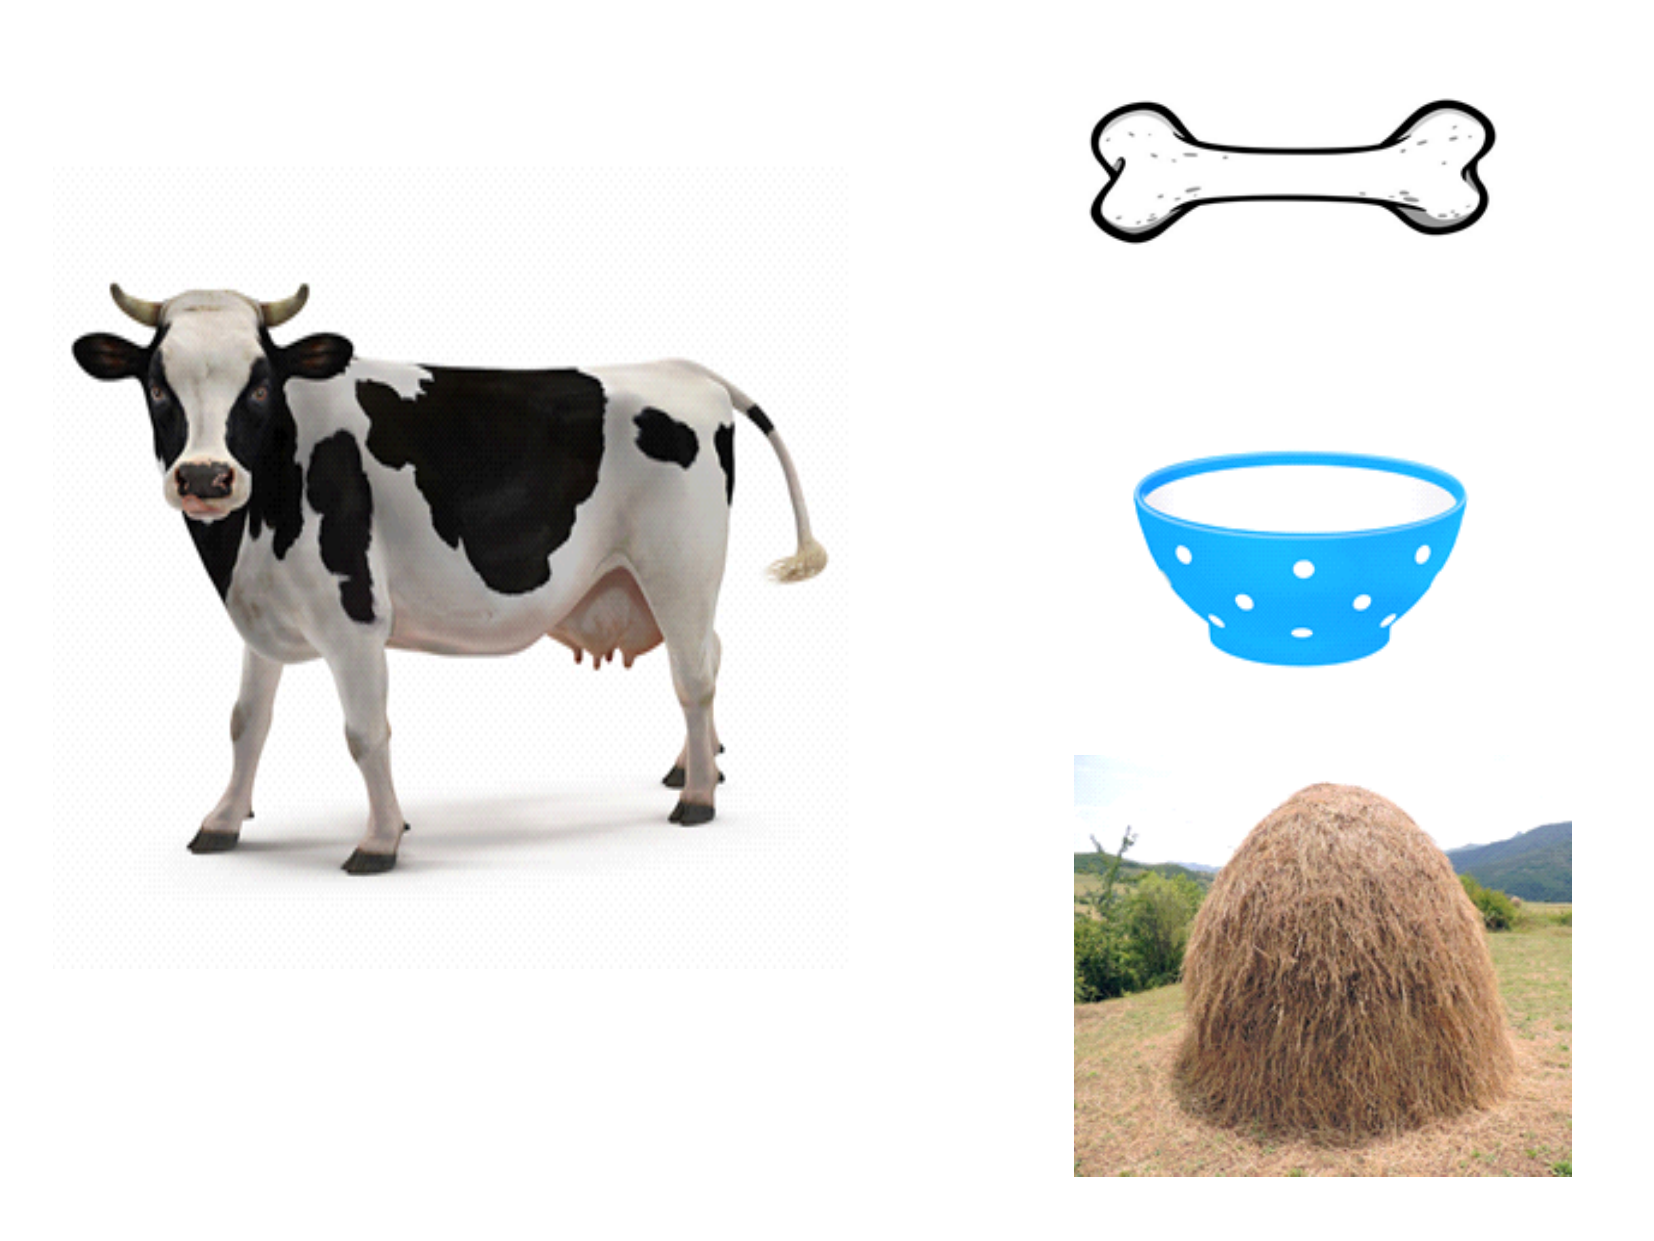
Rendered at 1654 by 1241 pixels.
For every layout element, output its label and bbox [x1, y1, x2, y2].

picture [1074, 755, 1572, 1177]
picture [53, 165, 851, 969]
picture [1055, 3, 1548, 727]
